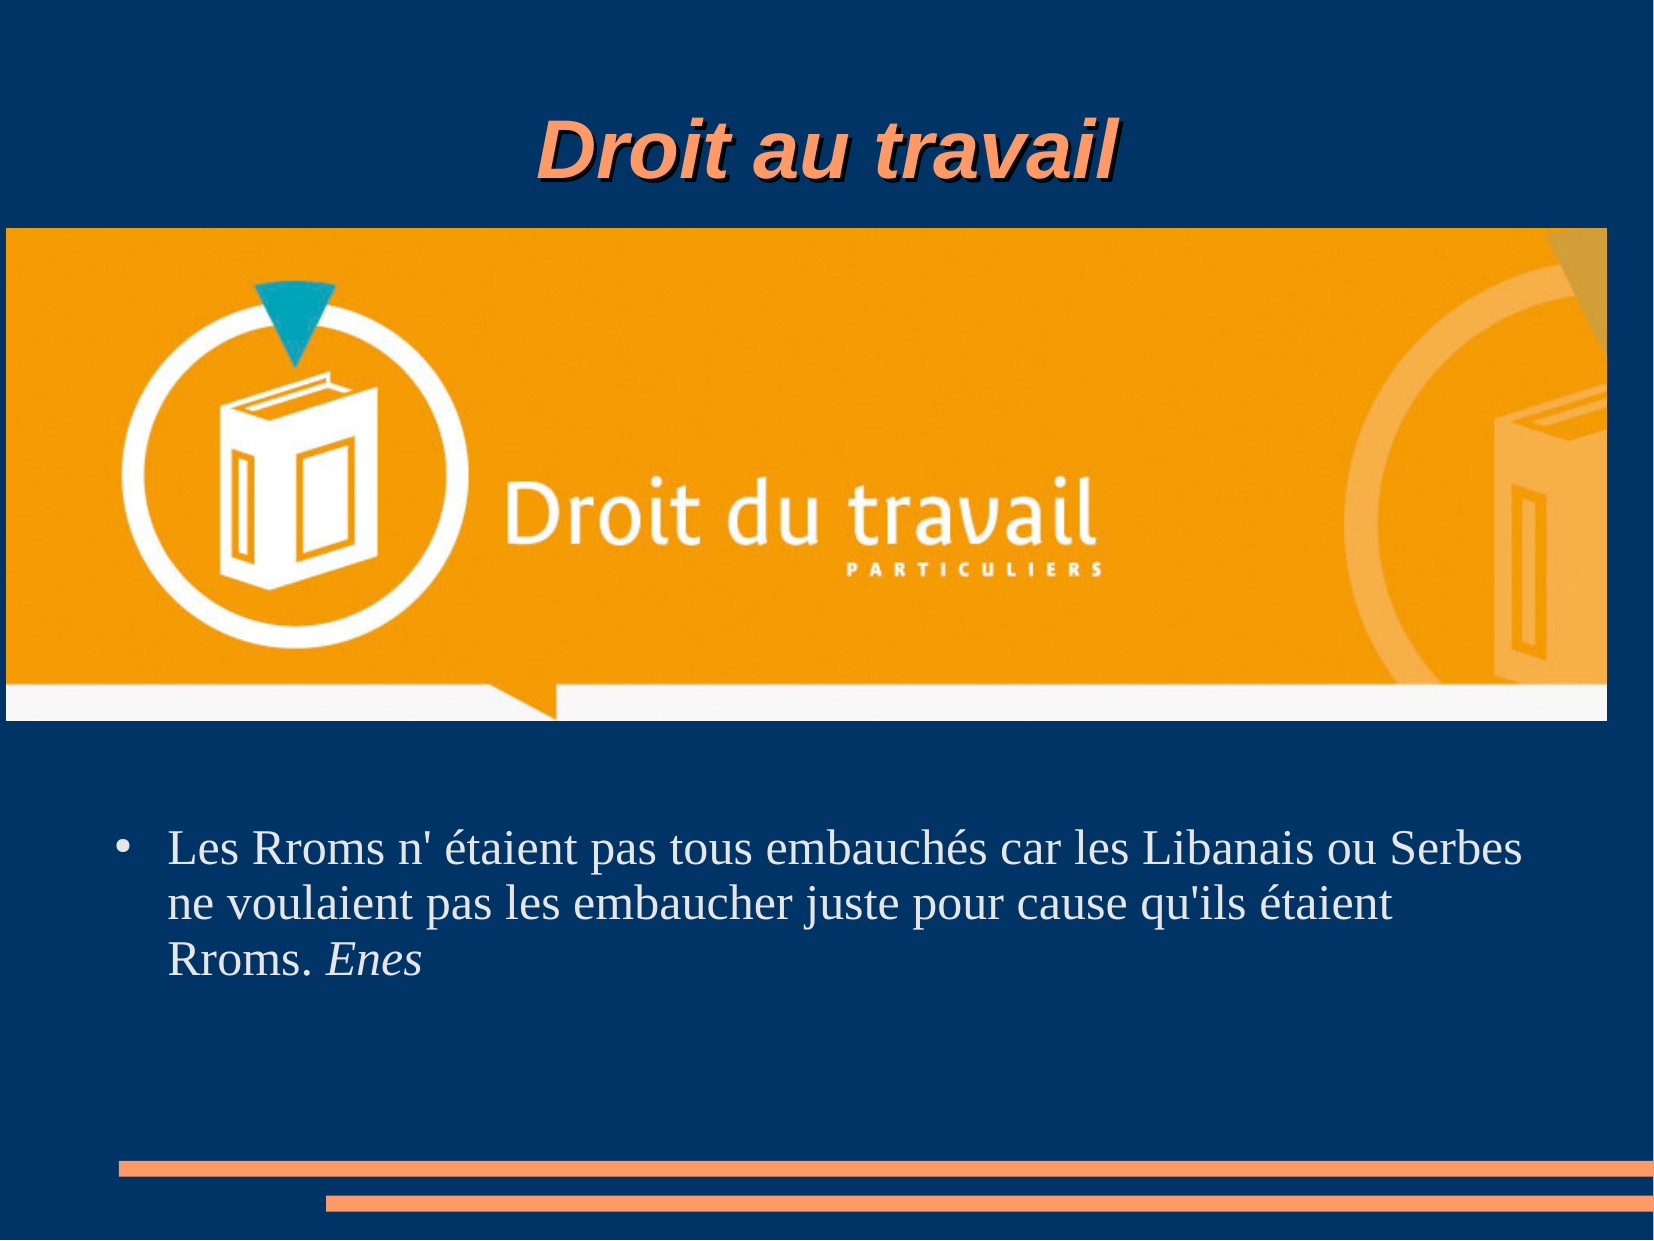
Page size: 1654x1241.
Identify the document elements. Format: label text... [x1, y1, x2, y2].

title Droit au travail [121, 46, 1534, 228]
list Les Rroms n' étaient pas tous embauchés car les Libanais ou Serbes ne voulaient pas les embaucher juste pour cause qu'ils étaient Rroms. Enes [96, 820, 1536, 1241]
picture [6, 228, 1607, 721]
